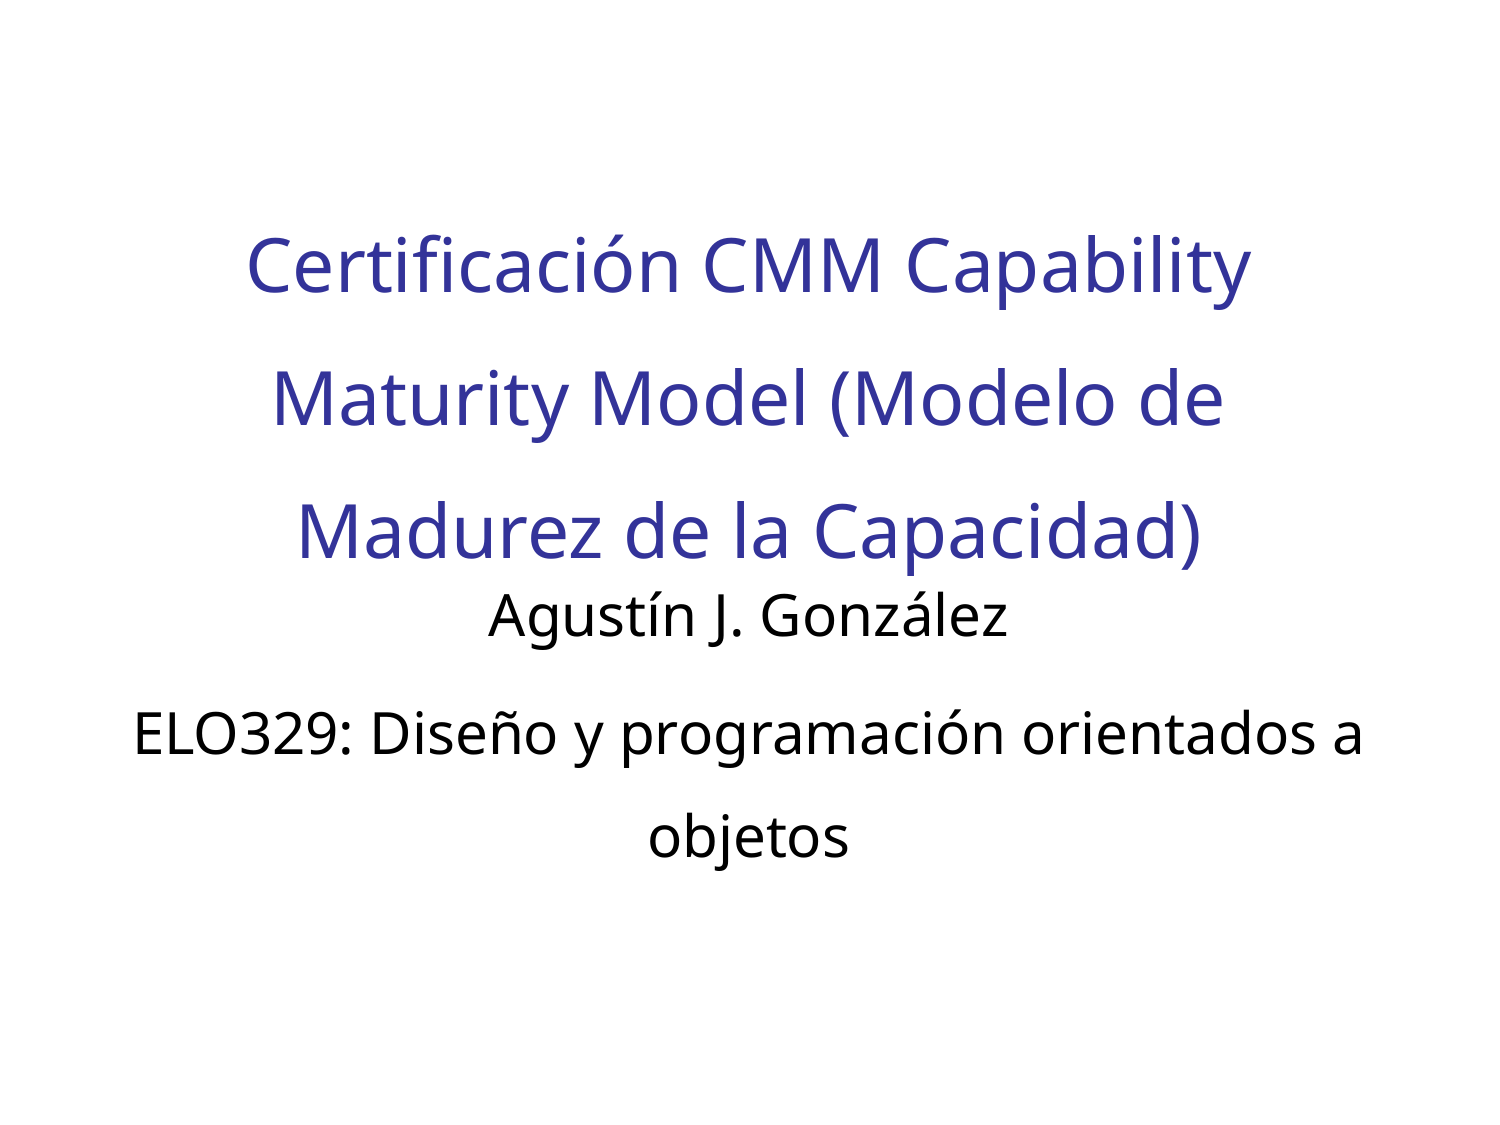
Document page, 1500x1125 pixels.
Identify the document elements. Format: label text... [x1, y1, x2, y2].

subtitle Agustín J. González ELO329: Diseño y programación orientados a objetos [75, 549, 1423, 993]
title Certificación CMM Capability Maturity Model (Modelo de Madurez de la Capacidad) [112, 205, 1386, 549]
